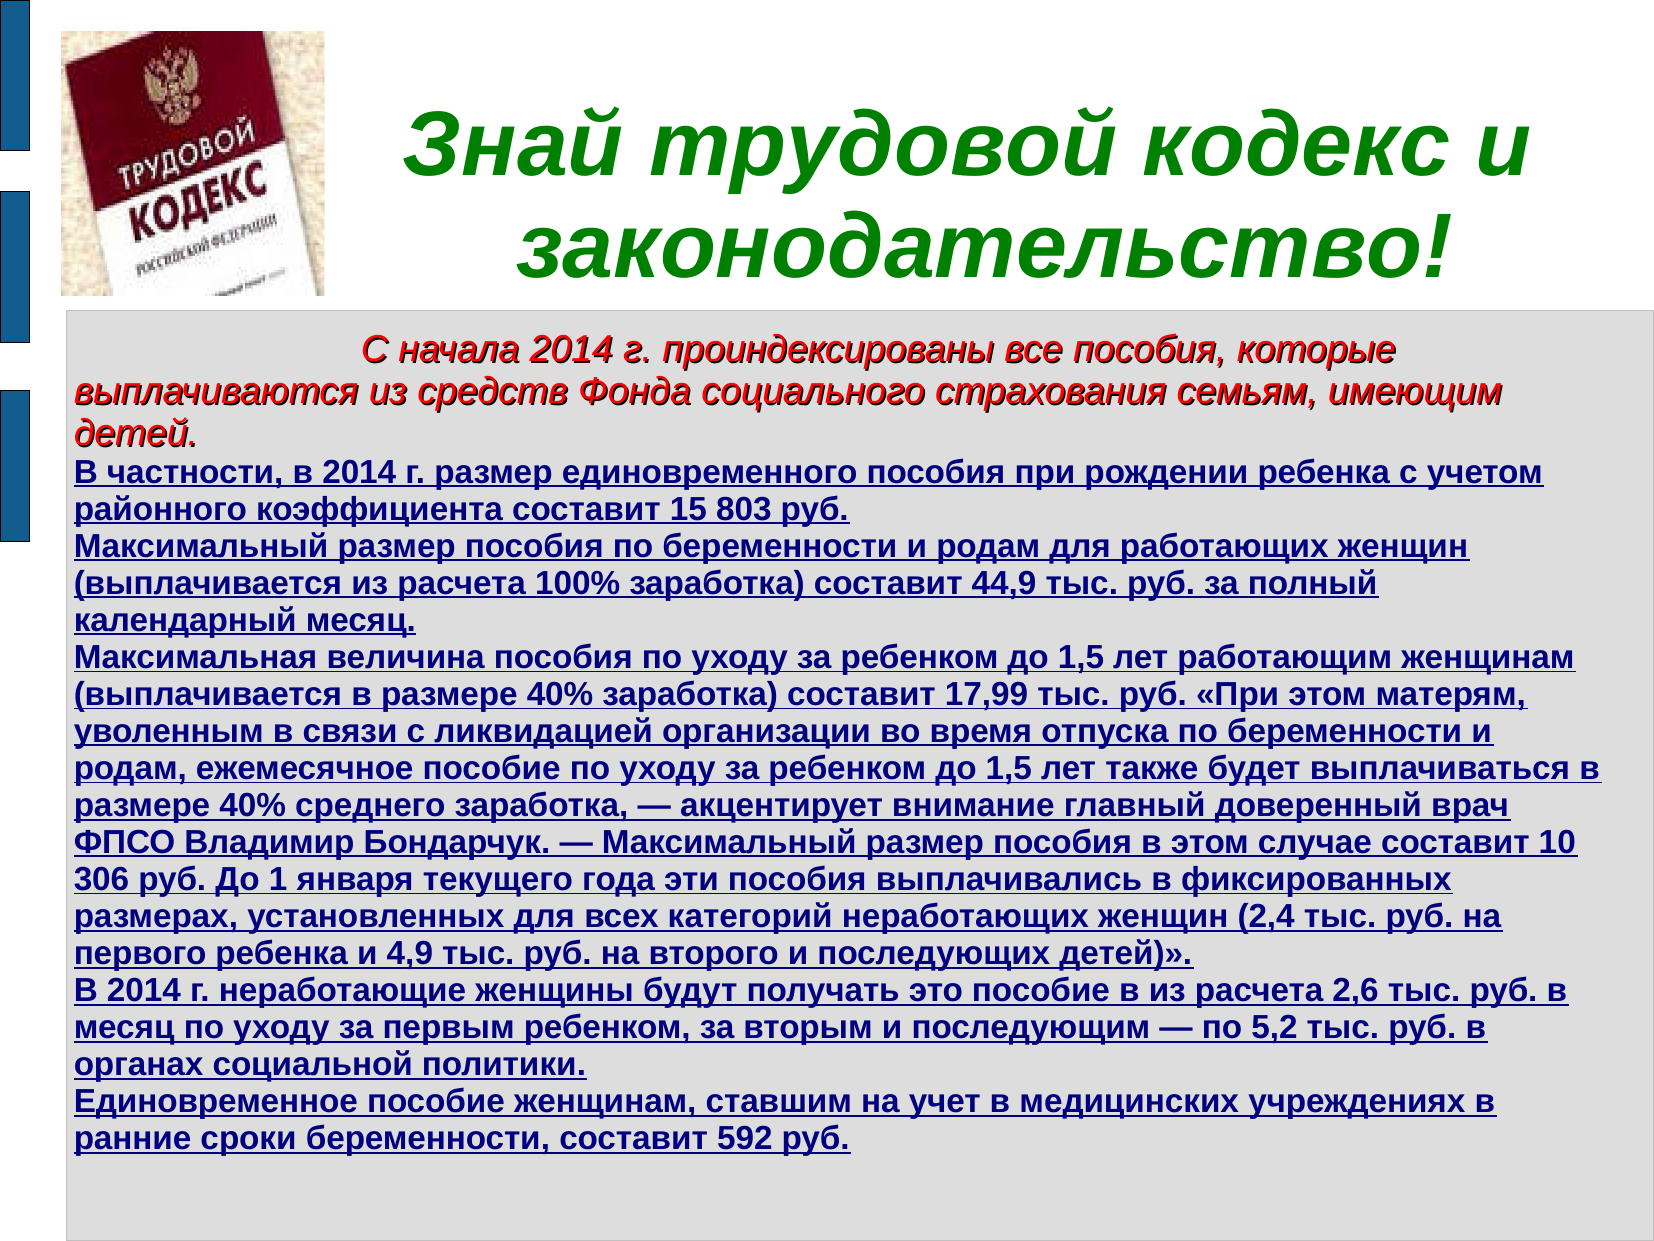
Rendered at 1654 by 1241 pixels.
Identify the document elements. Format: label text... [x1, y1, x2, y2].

title Знай трудовой кодекс и законодательство! [121, 91, 1534, 299]
picture [61, 31, 325, 296]
text_box С начала 2014 г. проиндексированы все пособия, которые выплачиваются из средств Фонда социального страхования семьям, имеющим детей. В частности, в 2014 г. размер единовременного пособия при рождении ребенка с учетом районного коэффициента составит 15 803 руб. Максимальный размер пособия по беременности и родам для работающих женщин (выплачивается из расчета 100% заработка) составит 44,9 тыс. руб. за полный календарный месяц. Максимальная величина пособия по уходу за ребенком до 1,5 лет работающим женщинам (выплачивается в размере 40% заработка) составит 17,99 тыс. руб. «При этом матерям, уволенным в связи с ликвидацией организации во время отпуска по беременности и родам, ежемесячное пособие по уходу за ребенком до 1,5 лет также будет выплачиваться в размере 40% среднего заработка, — акцентирует внимание главный доверенный врач ФПСО Владимир Бондарчук. — Максимальный размер пособия в этом случае составит 10 306 руб. До 1 января текущего года эти пособия выплачивались в фиксированных размерах, установленных для всех категорий неработающих женщин (2,4 тыс. руб. на первого ребенка и 4,9 тыс. руб. на второго и последующих детей)». В 2014 г. неработающие женщины будут получать это пособие в из расчета 2,6 тыс. руб. в месяц по уходу за первым ребенком, за вторым и последующим — по 5,2 тыс. руб. в органах социальной политики. Единовременное пособие женщинам, ставшим на учет в медицинских учреждениях в ранние сроки беременности, составит 592 руб. [59, 320, 1625, 1241]
